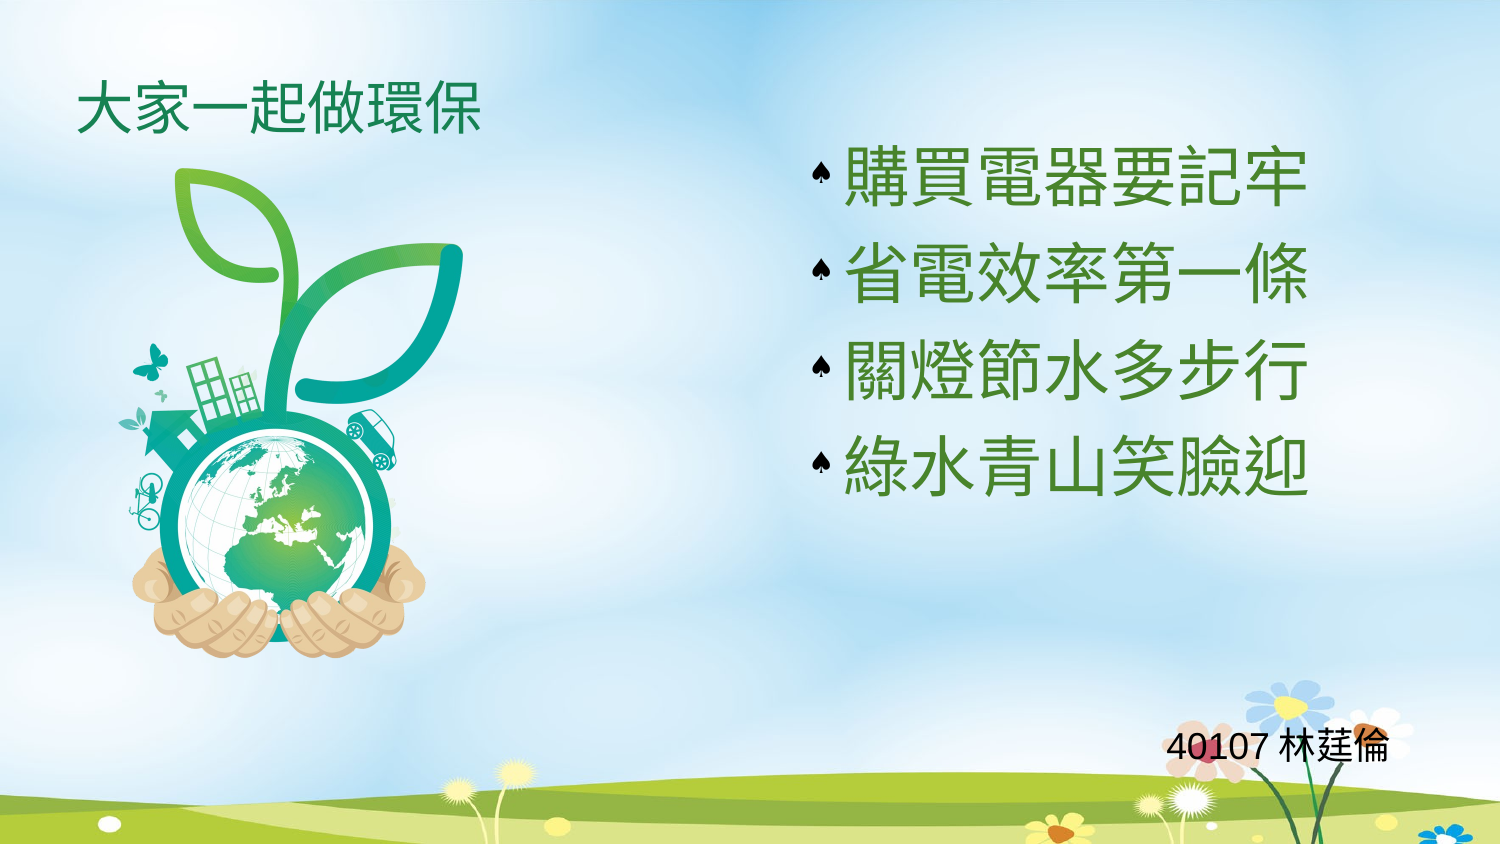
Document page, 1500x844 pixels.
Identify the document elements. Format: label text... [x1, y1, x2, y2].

subtitle 購買電器要記牢 省電效率第一條 關燈節水多步行 綠水青山笑臉迎 [760, 118, 1359, 608]
title 大家一起做環保 [75, 33, 1425, 175]
picture [0, 0, 1500, 844]
text_box 40107林莛倫 [1151, 708, 1477, 774]
